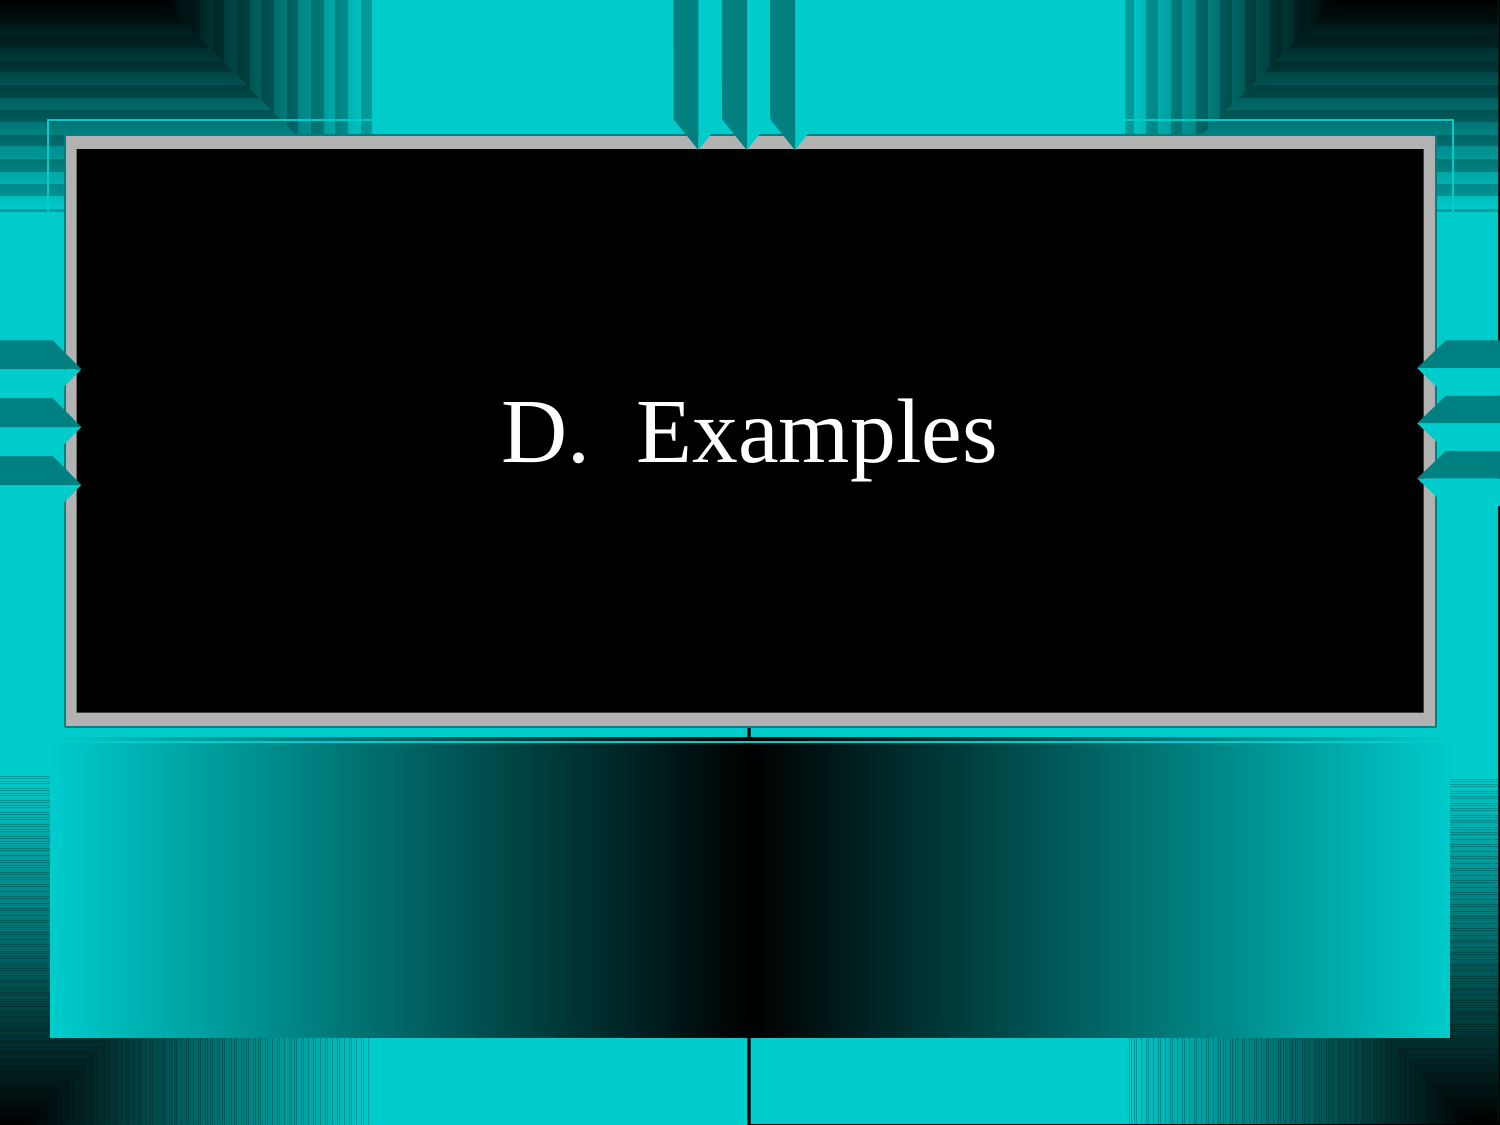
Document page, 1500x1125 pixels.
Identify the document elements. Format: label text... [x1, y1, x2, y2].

title D. Examples [112, 337, 1388, 526]
